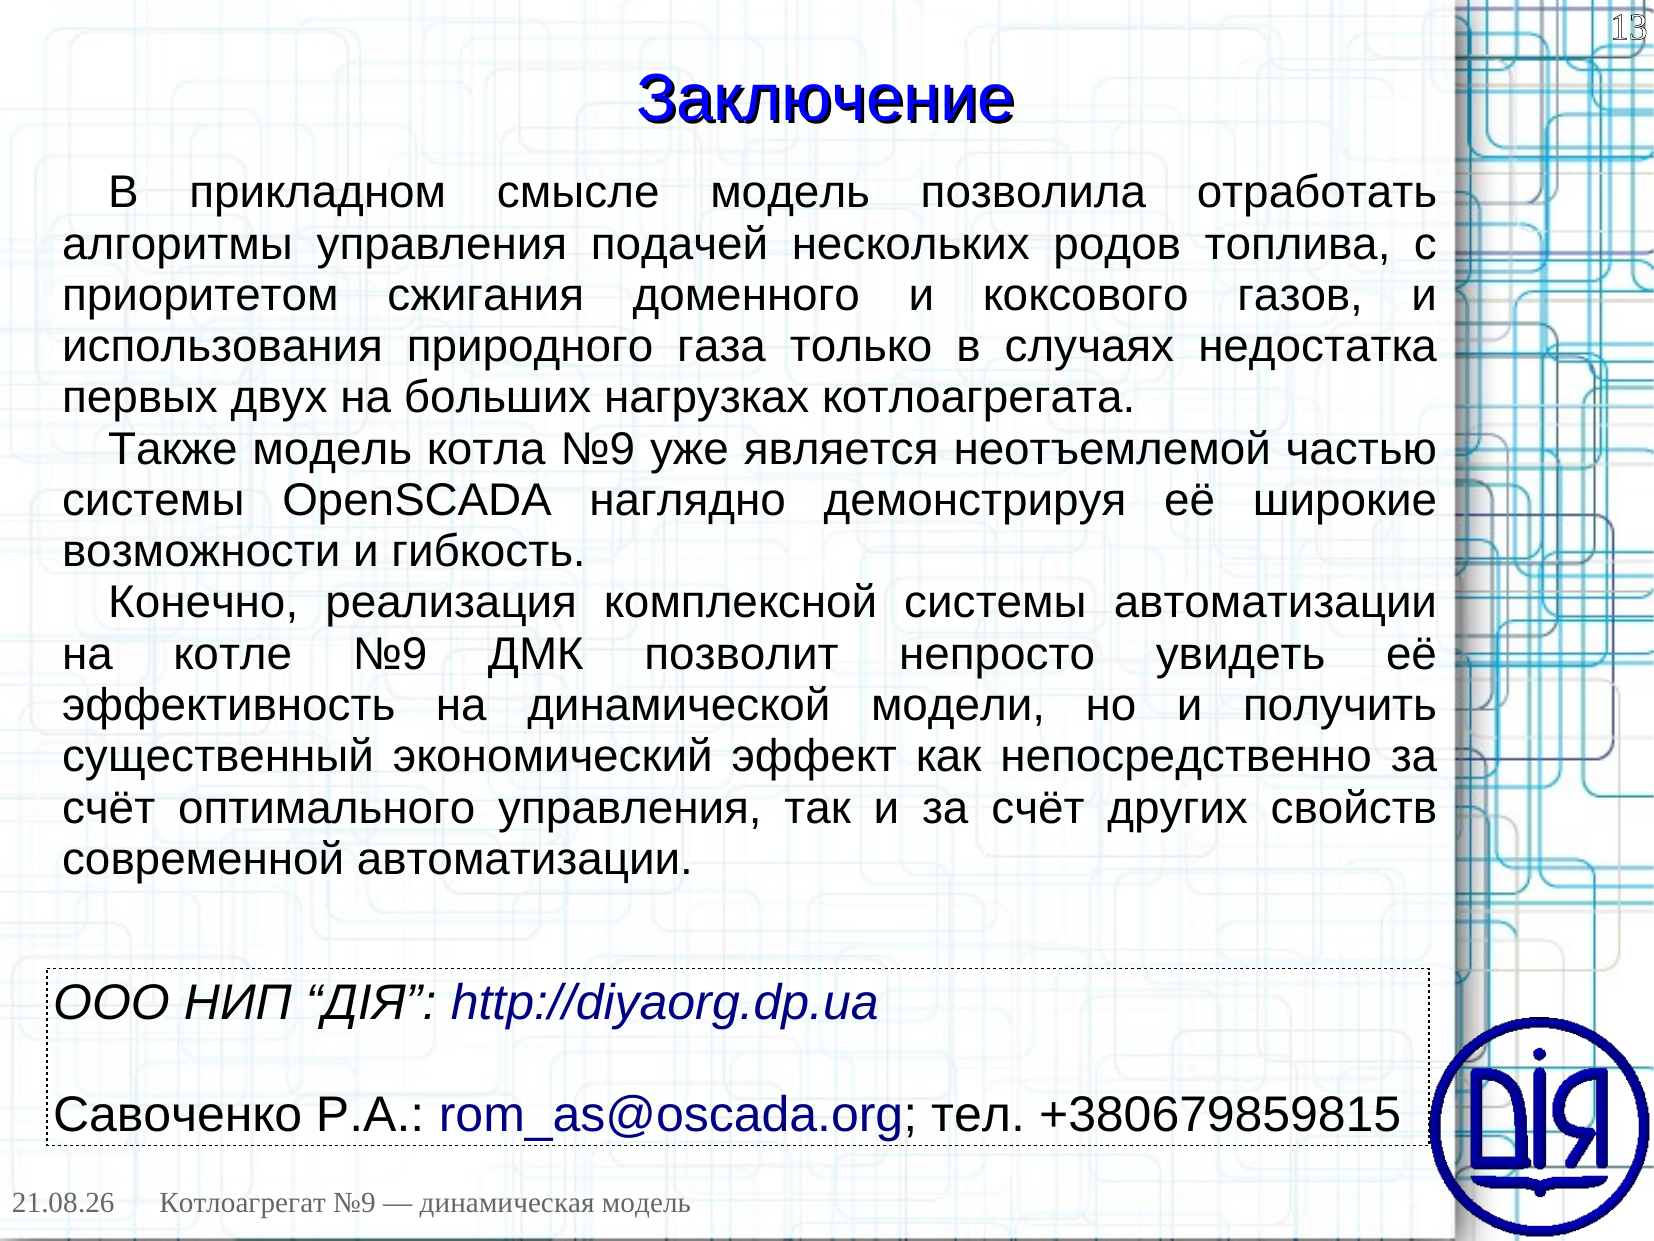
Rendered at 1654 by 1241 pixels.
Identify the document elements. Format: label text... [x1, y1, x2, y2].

text_box ООО НИП “ДІЯ”: http://diyaorg.dp.ua Савоченко Р.А.: rom_as@oscada.org; тел. +380679859815 [47, 968, 1430, 1146]
picture [0, 0, 1654, 1241]
title Заключение [44, 38, 1607, 144]
text_box В прикладном смысле модель позволила отработать алгоритмы управления подачей нескольких родов топлива, с приоритетом сжигания доменного и коксового газов, и использования природного газа только в случаях недостатка первых двух на больших нагрузках котлоагрегата. Также модель котла №9 уже является неотъемлемой частью системы OpenSCADA наглядно демонстрируя её широкие возможности и гибкость. Конечно, реализация комплексной системы автоматизации на котле №9 ДМК позволит непросто увидеть её эффективность на динамической модели, но и получить существенный экономический эффект как непосредственно за счёт оптимального управления, так и за счёт других свойств современной автоматизации. [47, 159, 1453, 892]
